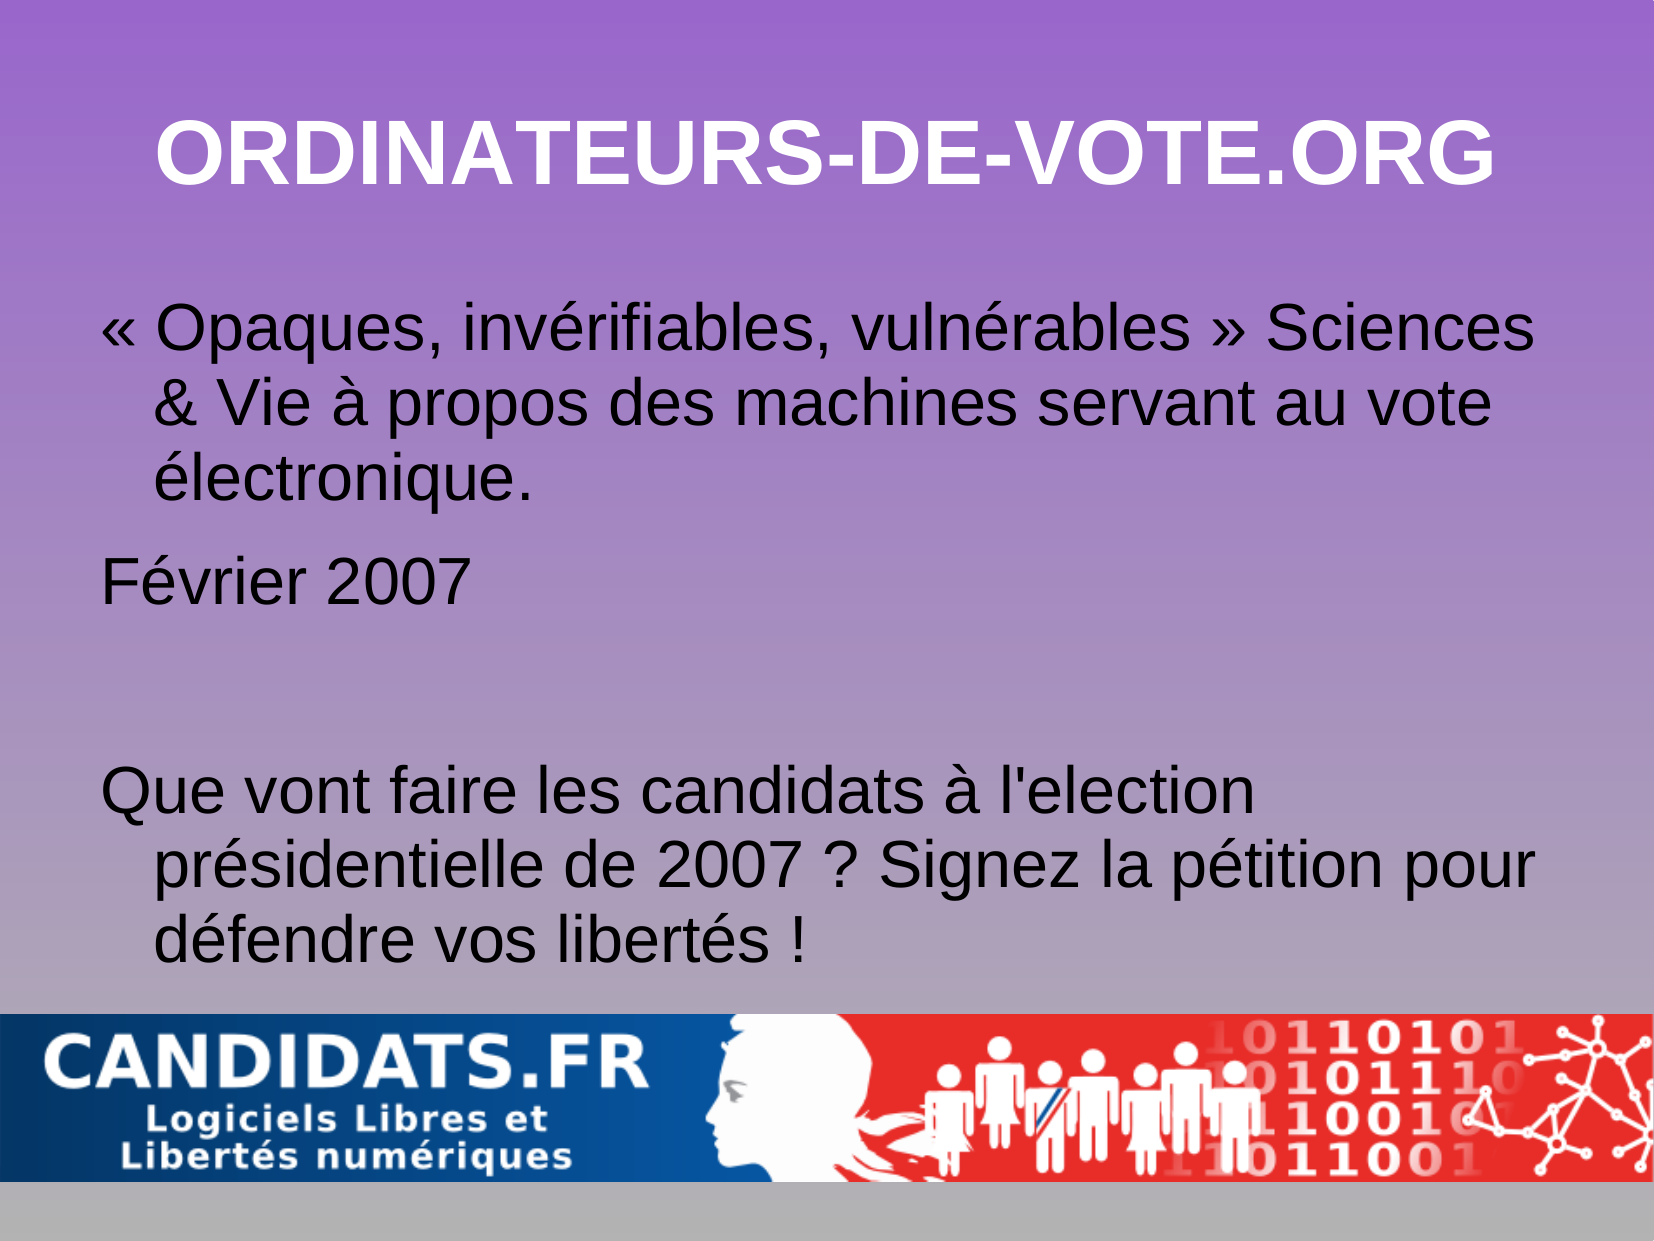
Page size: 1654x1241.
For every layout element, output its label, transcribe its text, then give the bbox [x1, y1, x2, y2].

list « Opaques, invérifiables, vulnérables » Sciences & Vie à propos des machines servant au vote électronique. Février 2007 Que vont faire les candidats à l'election présidentielle de 2007 ? Signez la pétition pour défendre vos libertés ! [82, 290, 1571, 1014]
title ORDINATEURS-DE-VOTE.ORG [82, 49, 1571, 257]
picture [0, 1014, 1654, 1182]
